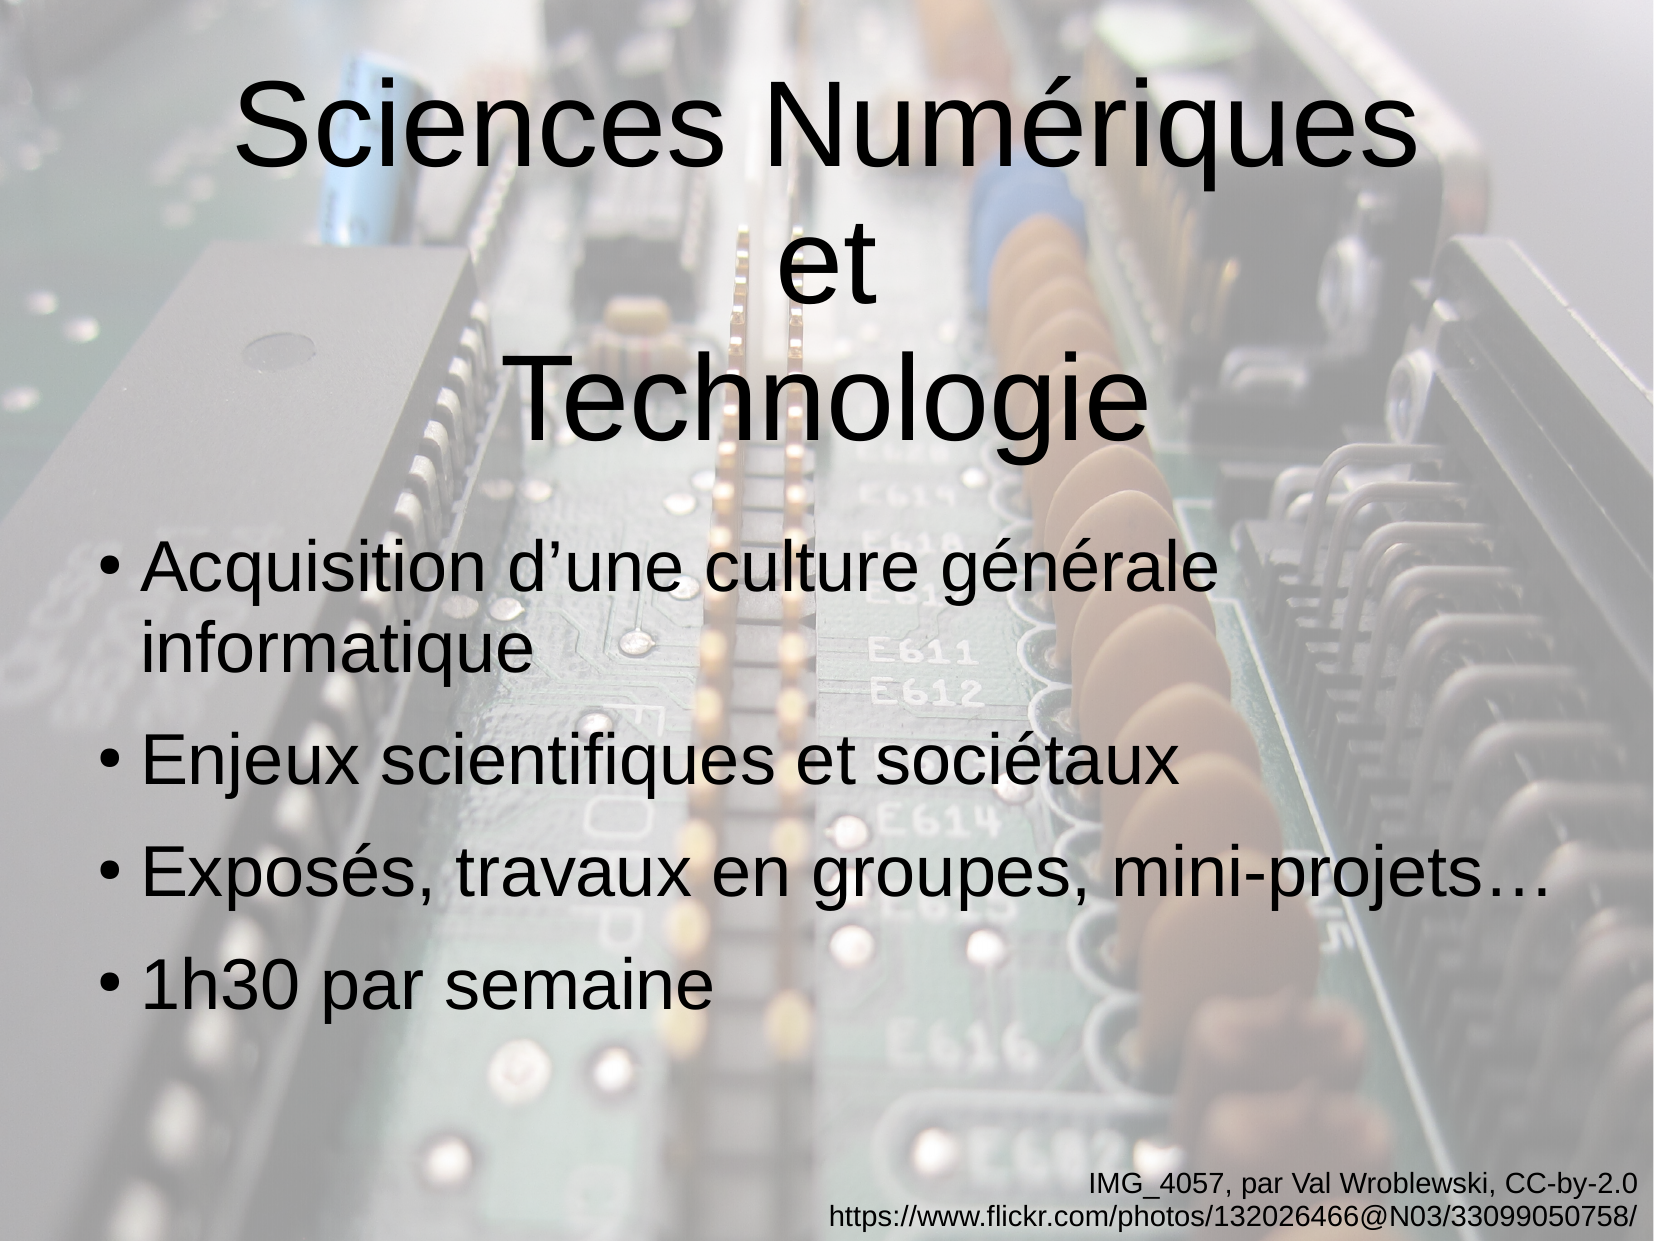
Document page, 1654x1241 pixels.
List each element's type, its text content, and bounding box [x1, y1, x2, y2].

list Acquisition d’une culture générale informatique Enjeux scientifiques et sociétaux Exposés, travaux en groupes, mini-projets… 1h30 par semaine [82, 526, 1571, 1103]
title Sciences Numériques et Technologie [82, 55, 1571, 467]
text_box IMG_4057, par Val Wroblewski, CC-by-2.0 https://www.flickr.com/photos/132026466@N03/33099050758/ [543, 1098, 1654, 1241]
picture [0, 0, 1654, 1241]
